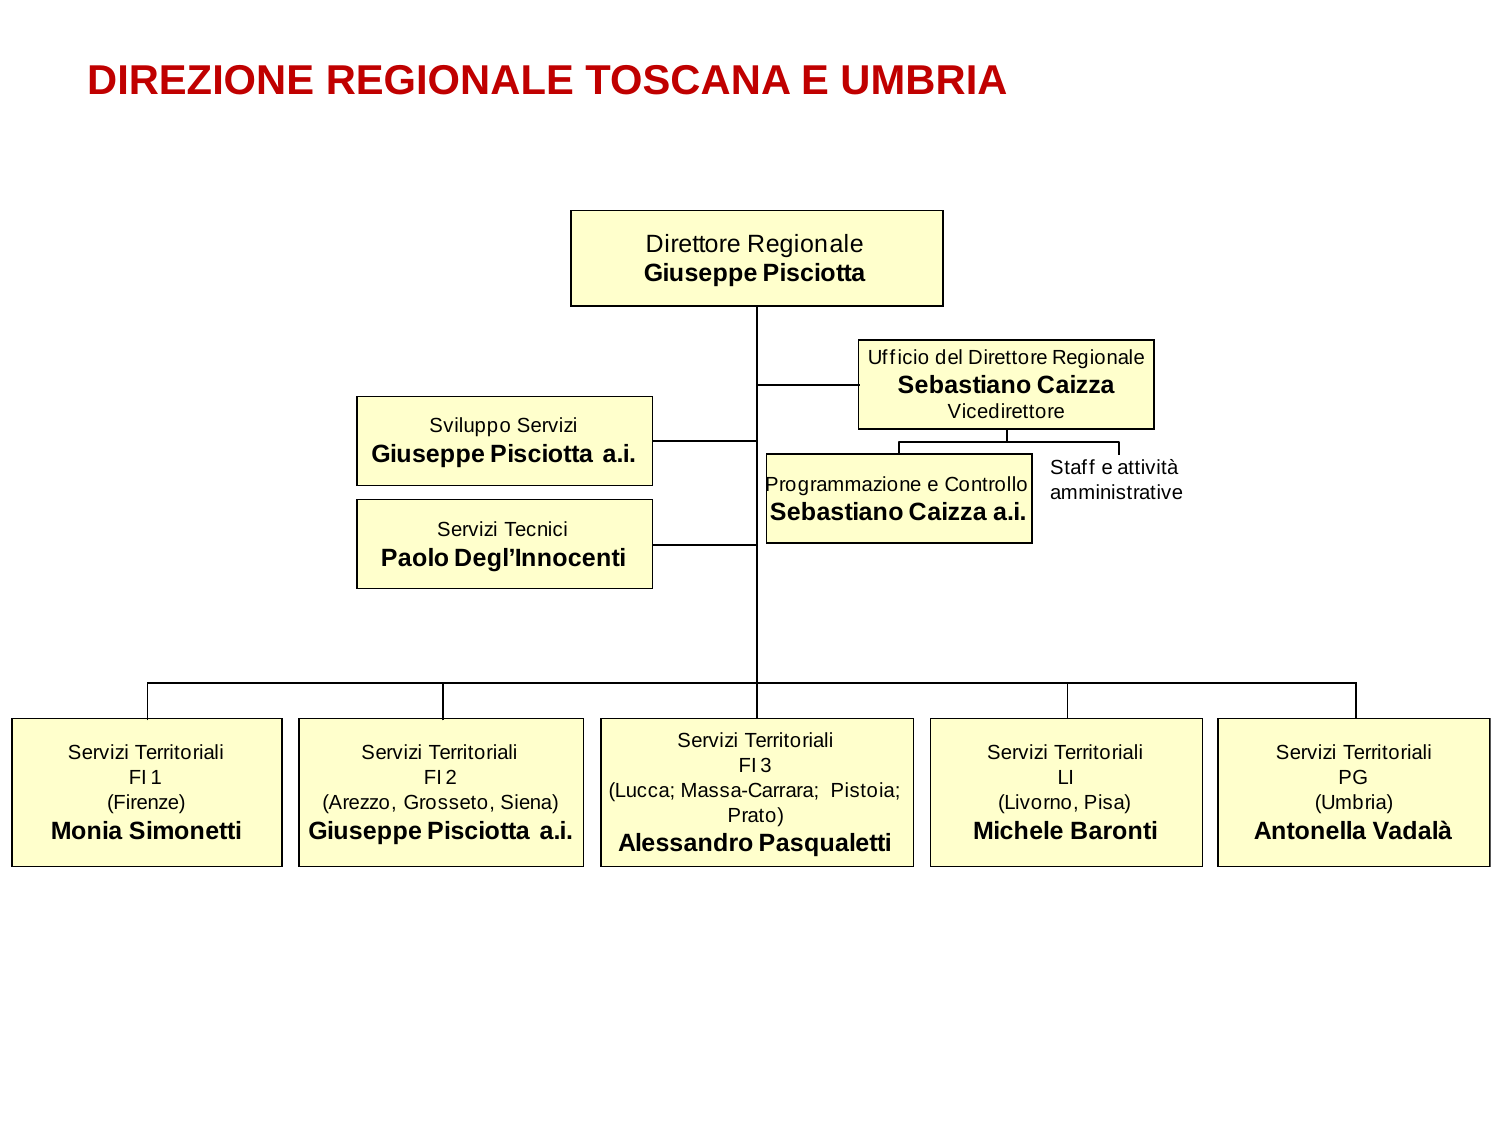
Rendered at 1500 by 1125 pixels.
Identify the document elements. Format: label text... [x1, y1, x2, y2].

title DIREZIONE REGIONALE TOSCANA E UMBRIA [72, 45, 1462, 128]
picture [9, 208, 1491, 868]
